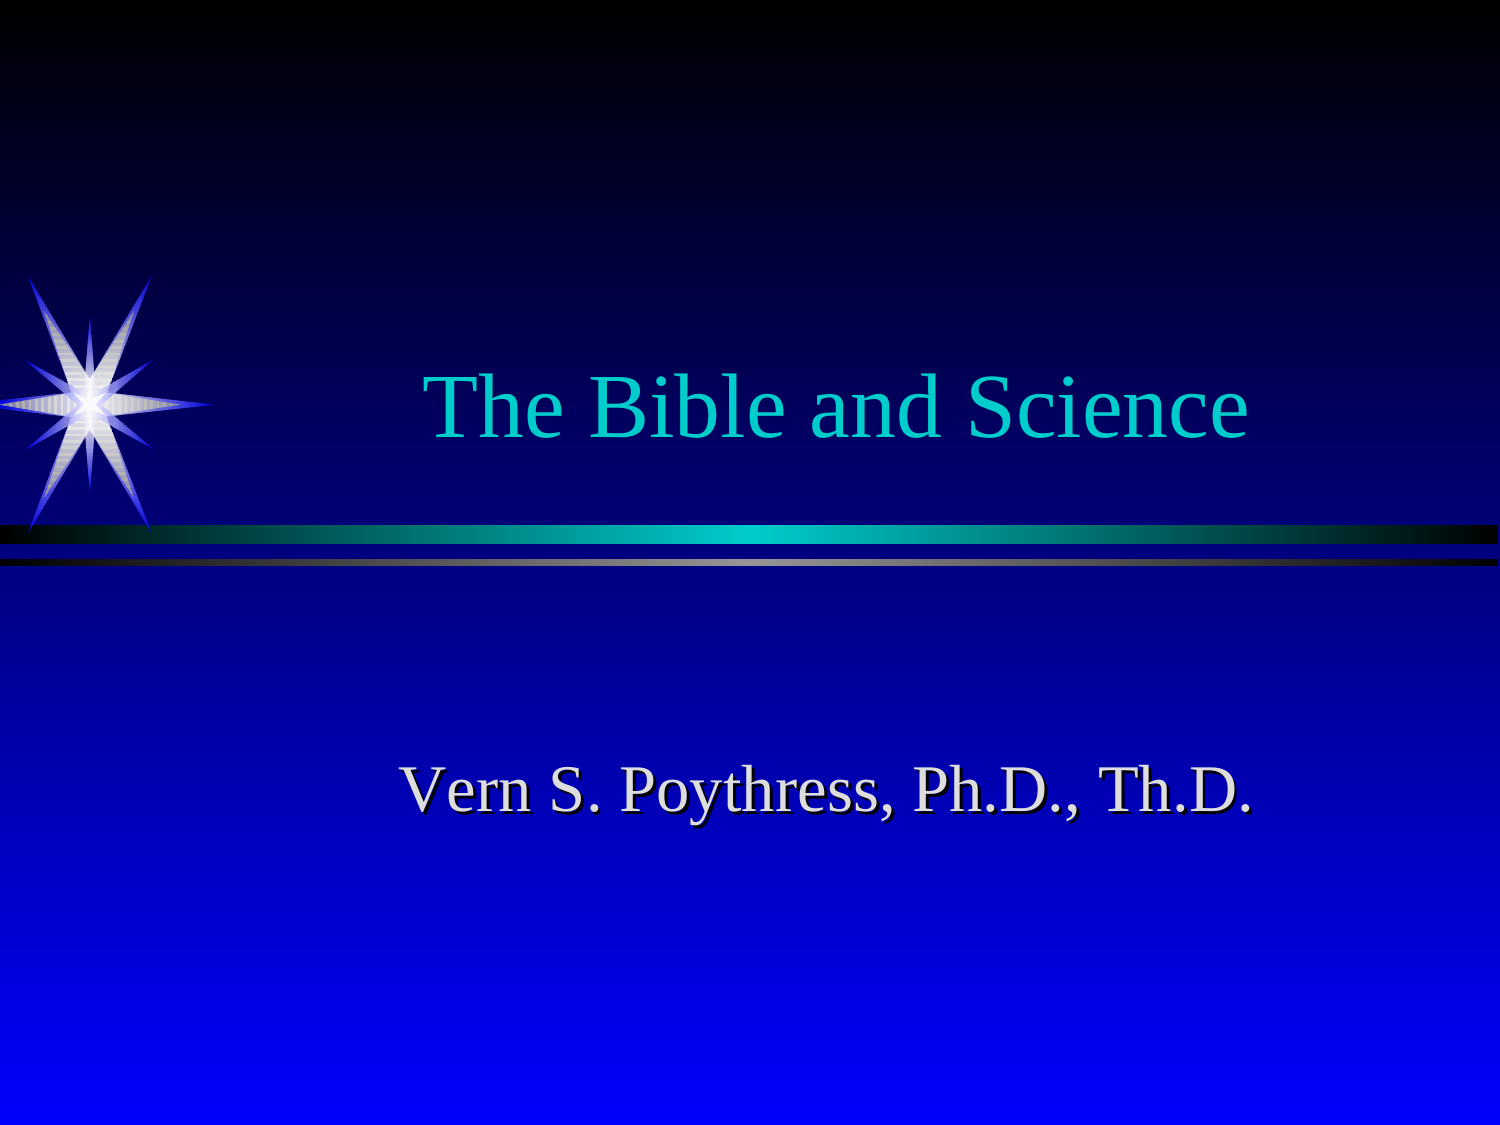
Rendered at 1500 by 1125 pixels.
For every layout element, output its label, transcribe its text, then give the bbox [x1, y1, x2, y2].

subtitle Vern S. Poythress, Ph.D., Th.D. [301, 644, 1352, 933]
title The Bible and Science [200, 312, 1476, 501]
